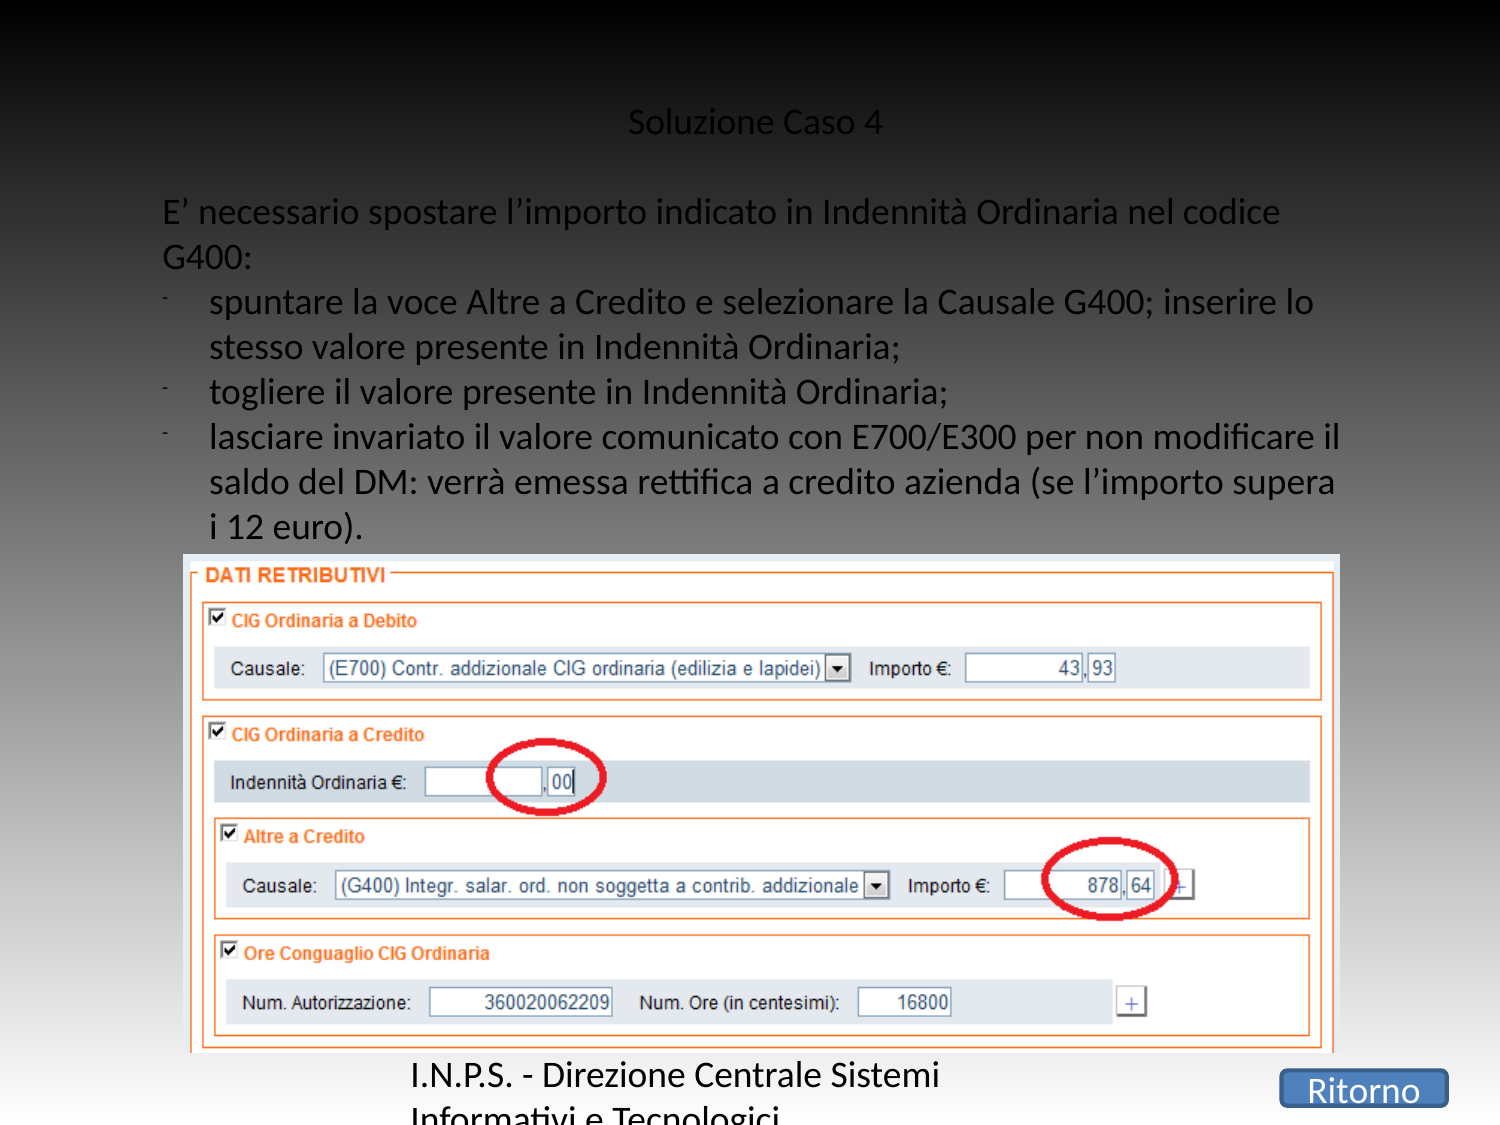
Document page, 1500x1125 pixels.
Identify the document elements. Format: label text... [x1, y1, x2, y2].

text_box Ritorno [1281, 1070, 1447, 1106]
footer I.N.P.S. - Direzione Centrale Sistemi Informativi e Tecnologici [395, 1053, 1117, 1103]
text_box Soluzione Caso 4 E’ necessario spostare l’importo indicato in Indennità Ordinaria nel codice G400: spuntare la voce Altre a Credito e selezionare la Causale G400; inserire lo stesso valore presente in Indennità Ordinaria; togliere il valore presente in Indennità Ordinaria; lasciare invariato il valore comunicato con E700/E300 per non modificare il saldo del DM: verrà emessa rettifica a credito azienda (se l’importo supera i 12 euro). [147, 89, 1365, 555]
picture [183, 554, 1340, 1053]
